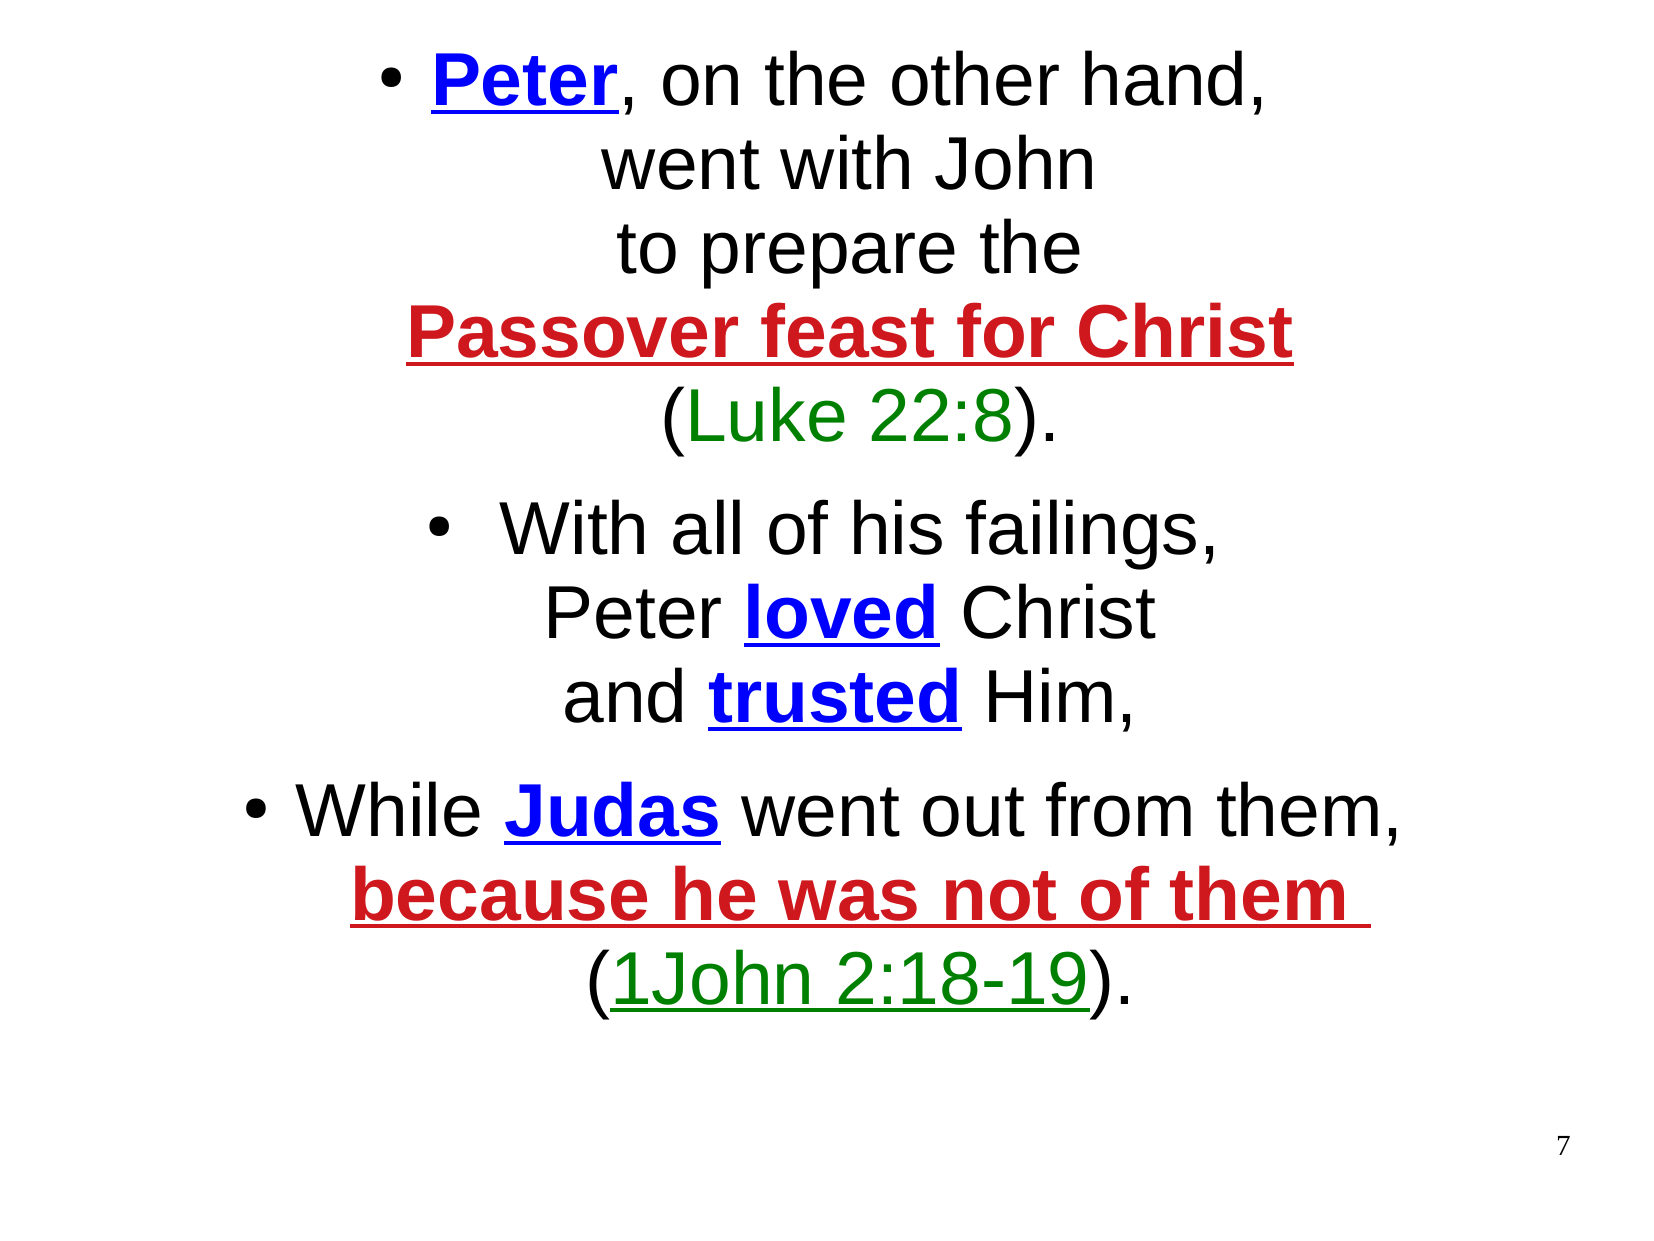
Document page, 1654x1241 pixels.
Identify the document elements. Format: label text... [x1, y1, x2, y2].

list Peter, on the other hand, went with John to prepare the Passover feast for Christ (Luke 22:8). With all of his failings, Peter loved Christ and trusted Him, While Judas went out from them, because he was not of them (1John 2:18-19). [37, 37, 1613, 1201]
